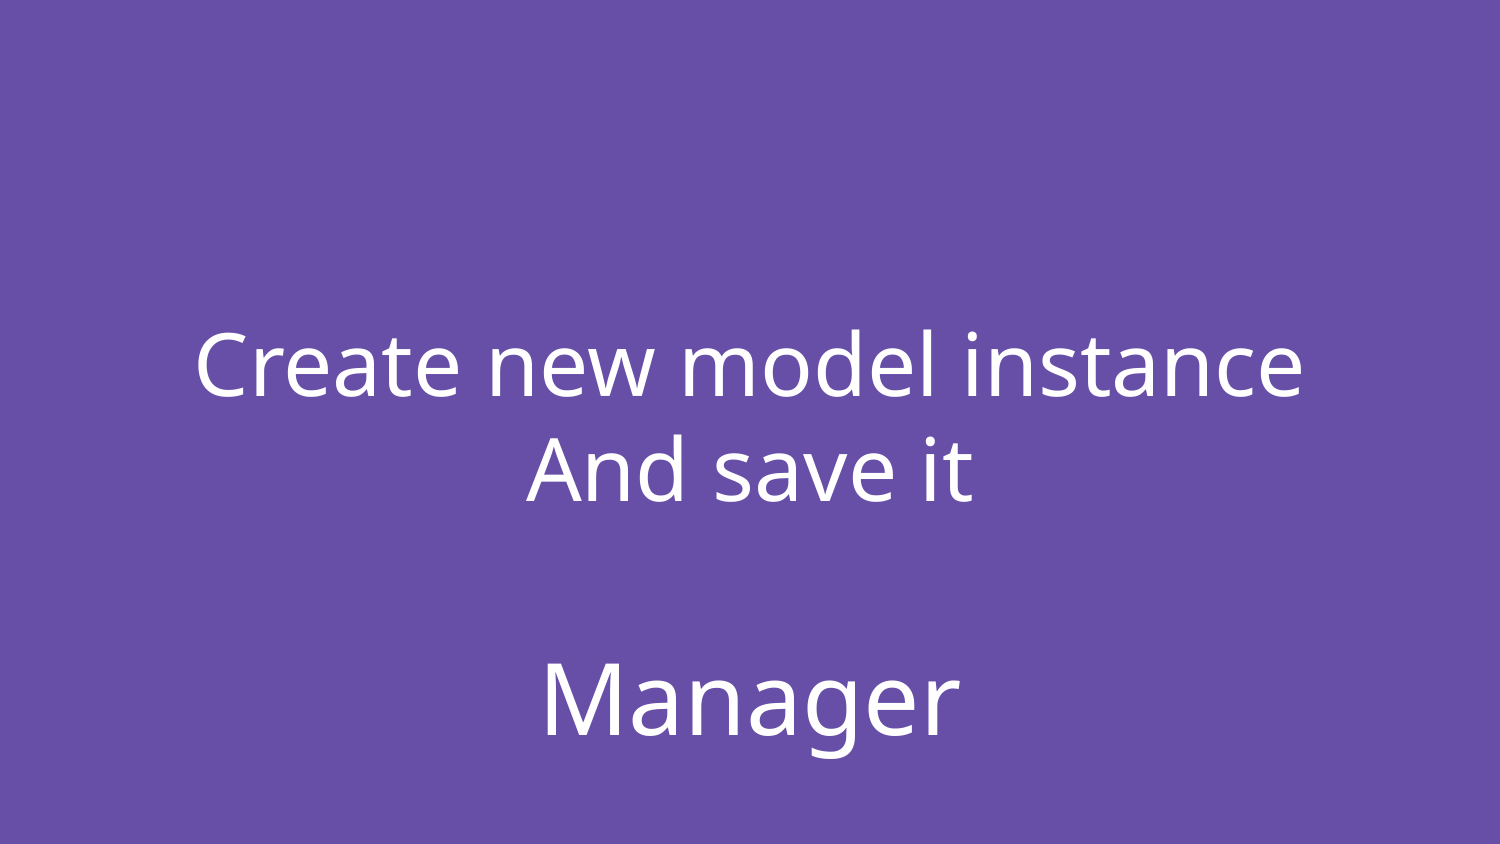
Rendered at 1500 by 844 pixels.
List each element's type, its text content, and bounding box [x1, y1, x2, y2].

title Create new model instance And save it [75, 58, 1425, 568]
text_box Manager [75, 568, 1425, 771]
